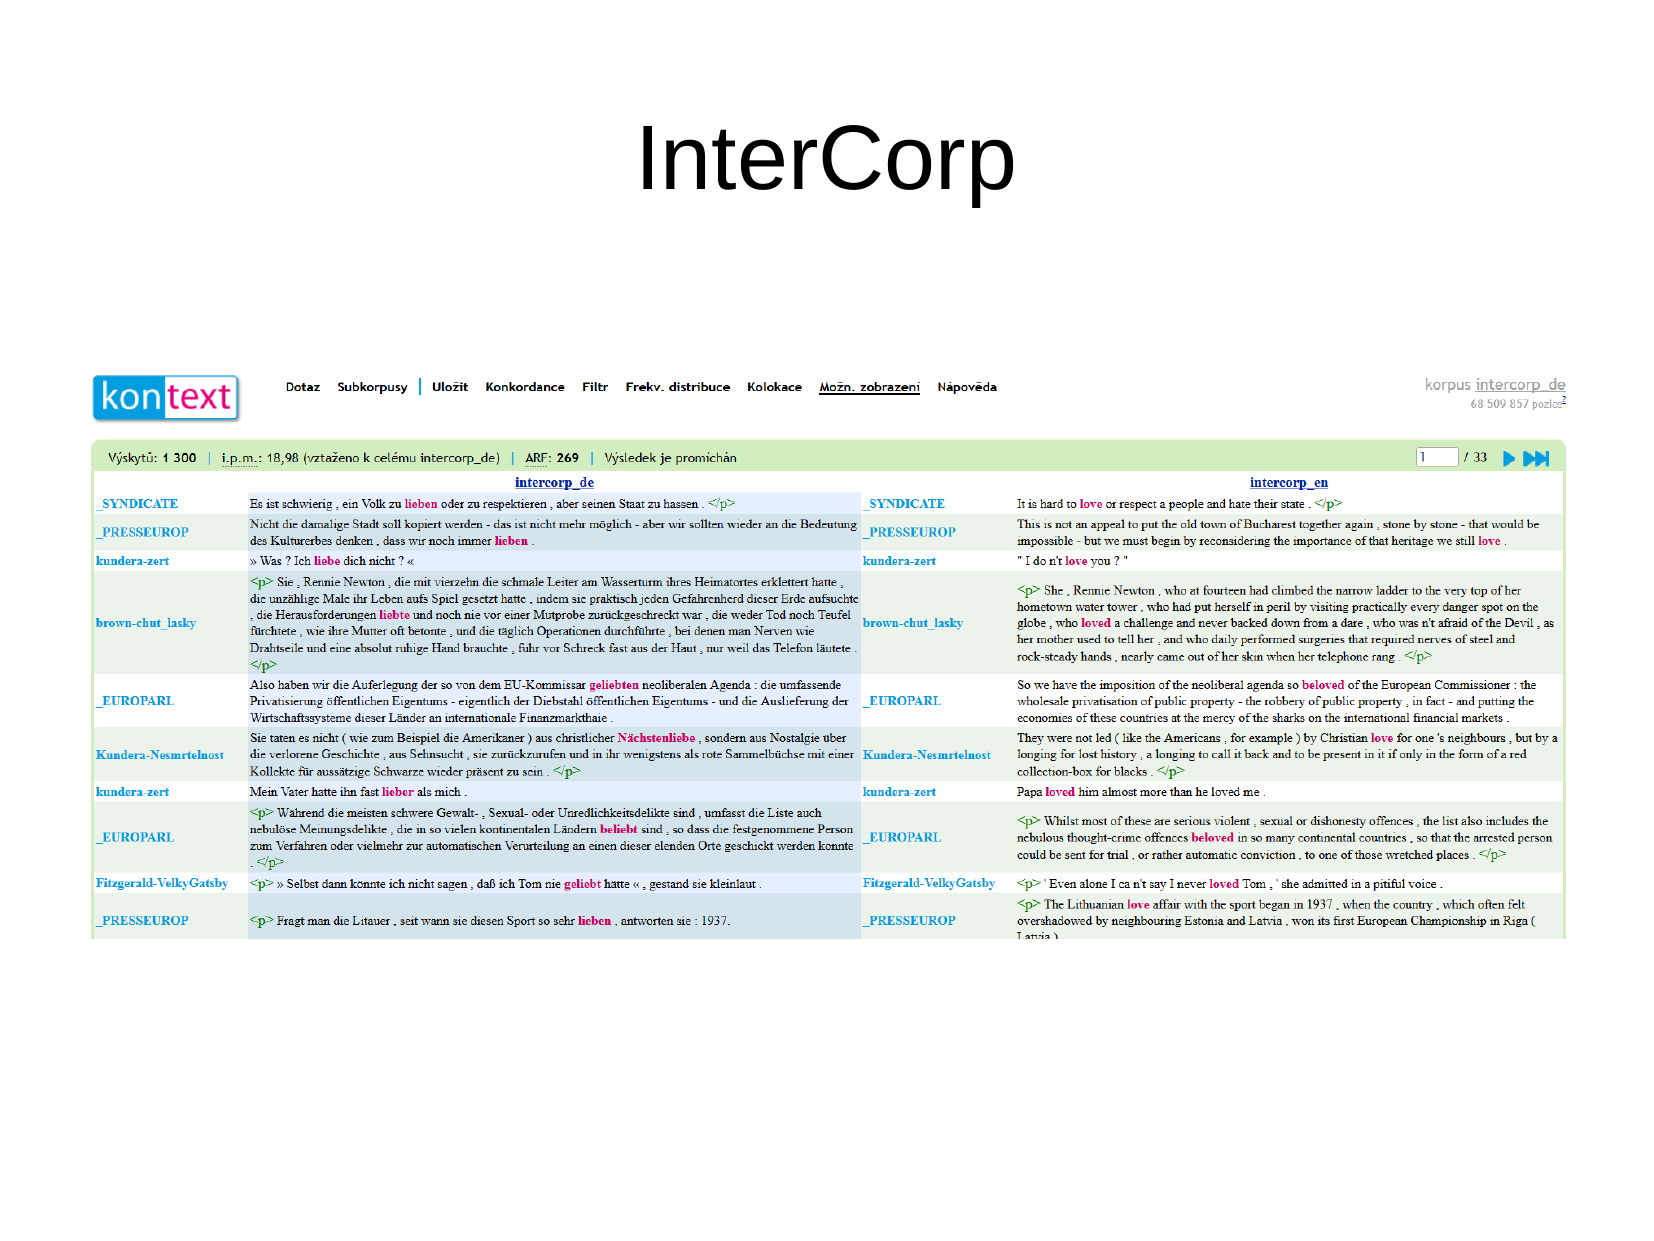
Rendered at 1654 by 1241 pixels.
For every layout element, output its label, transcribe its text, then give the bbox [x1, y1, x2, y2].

picture [82, 360, 1571, 939]
title InterCorp [82, 49, 1571, 257]
